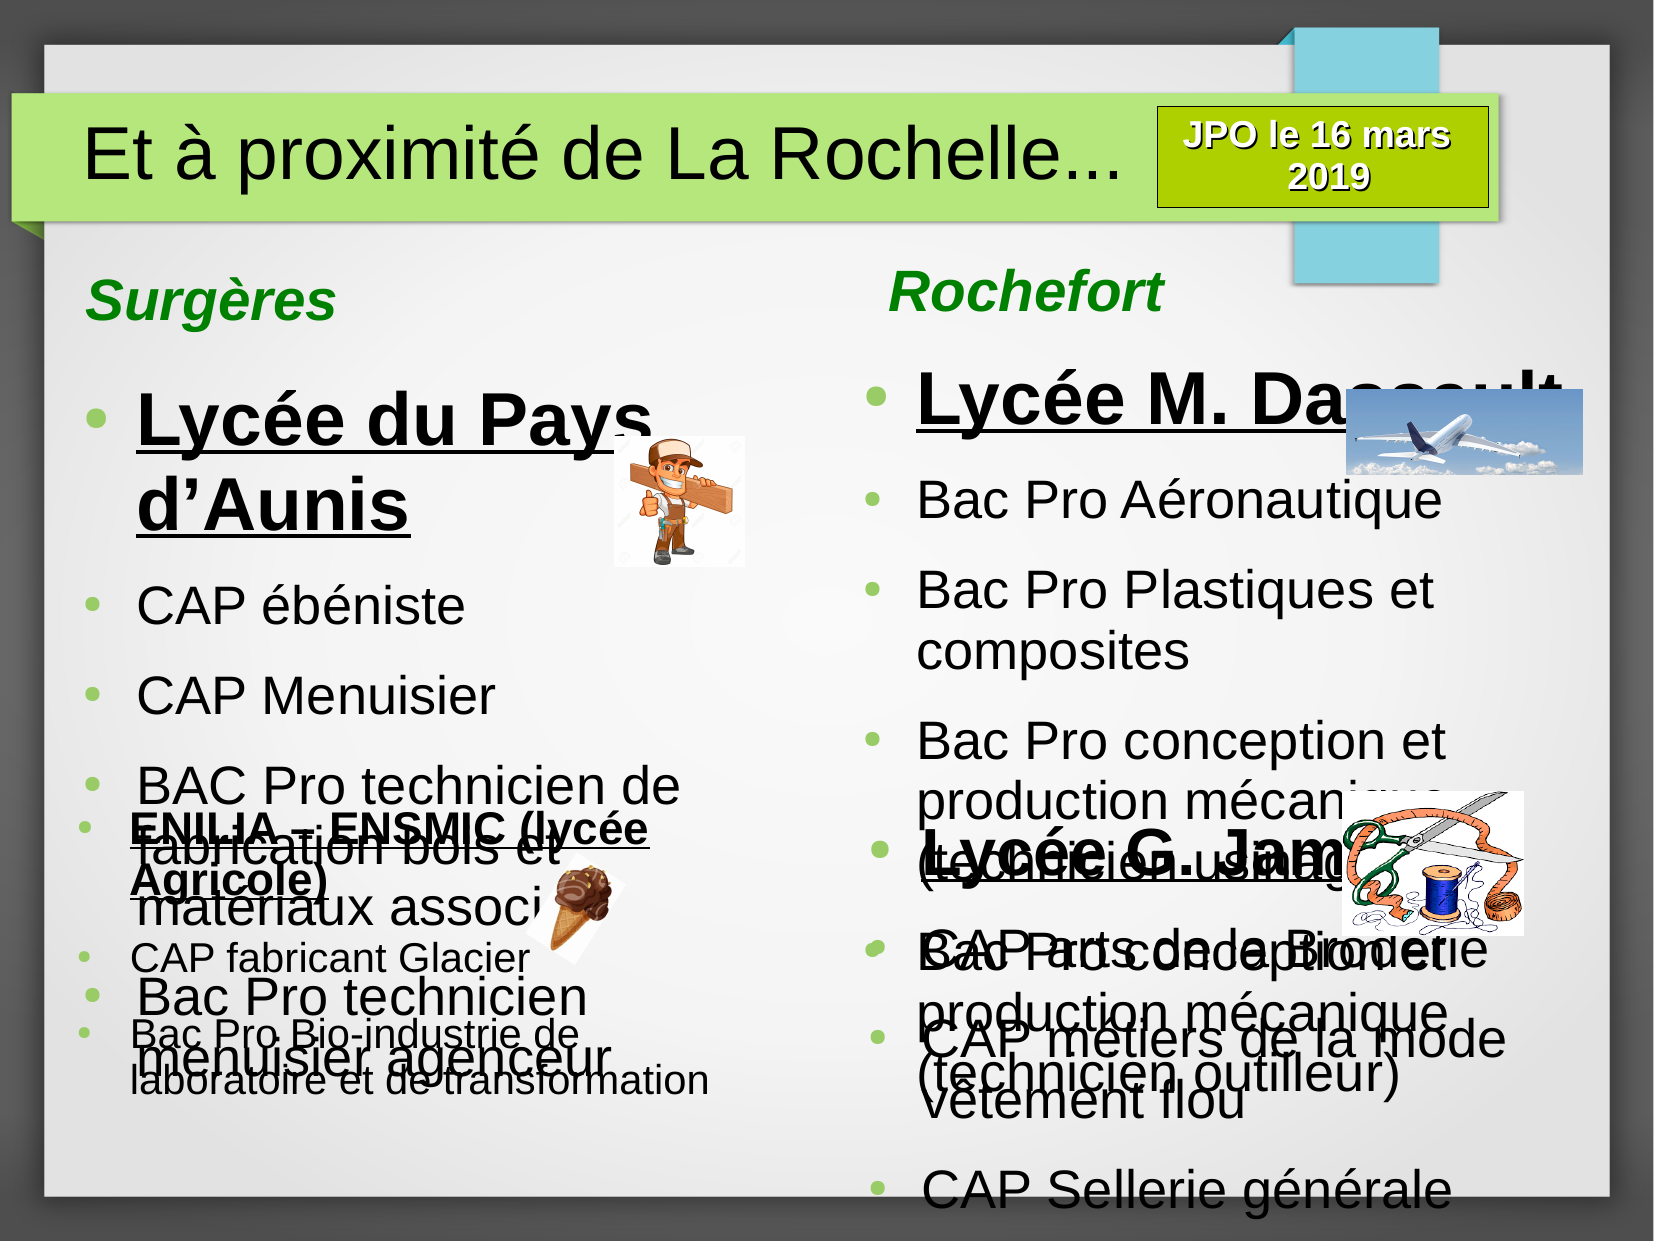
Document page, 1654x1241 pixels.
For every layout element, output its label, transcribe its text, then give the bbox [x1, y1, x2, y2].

list Lycée du Pays d’Aunis CAP ébéniste CAP Menuisier BAC Pro technicien de fabrication bois et matériaux associés Bac Pro technicien menuisier agenceur [65, 377, 792, 722]
text_box JPO le 16 mars 2019 [1157, 106, 1489, 208]
title Et à proximité de La Rochelle... [82, 94, 1264, 213]
list Lycée G. Jamain CAP arts de la Broderie CAP métiers de la mode vêtement flou CAP Sellerie générale Bac Pro métiers de la mode [850, 814, 1577, 1158]
list ENILIA – ENSMIC (lycée Agricole) CAP fabricant Glacier Bac Pro Bio-industrie de laboratoire et de transformation [59, 802, 786, 1146]
list Lycée M. Dassault Bac Pro Aéronautique Bac Pro Plastiques et composites Bac Pro conception et production mécanique (technicien usinage) Bac Pro conception et production mécanique (technicien outilleur) [845, 356, 1630, 733]
text_box Rochefort [874, 250, 1477, 357]
picture [0, 0, 1654, 1241]
text_box Surgères [70, 259, 650, 341]
